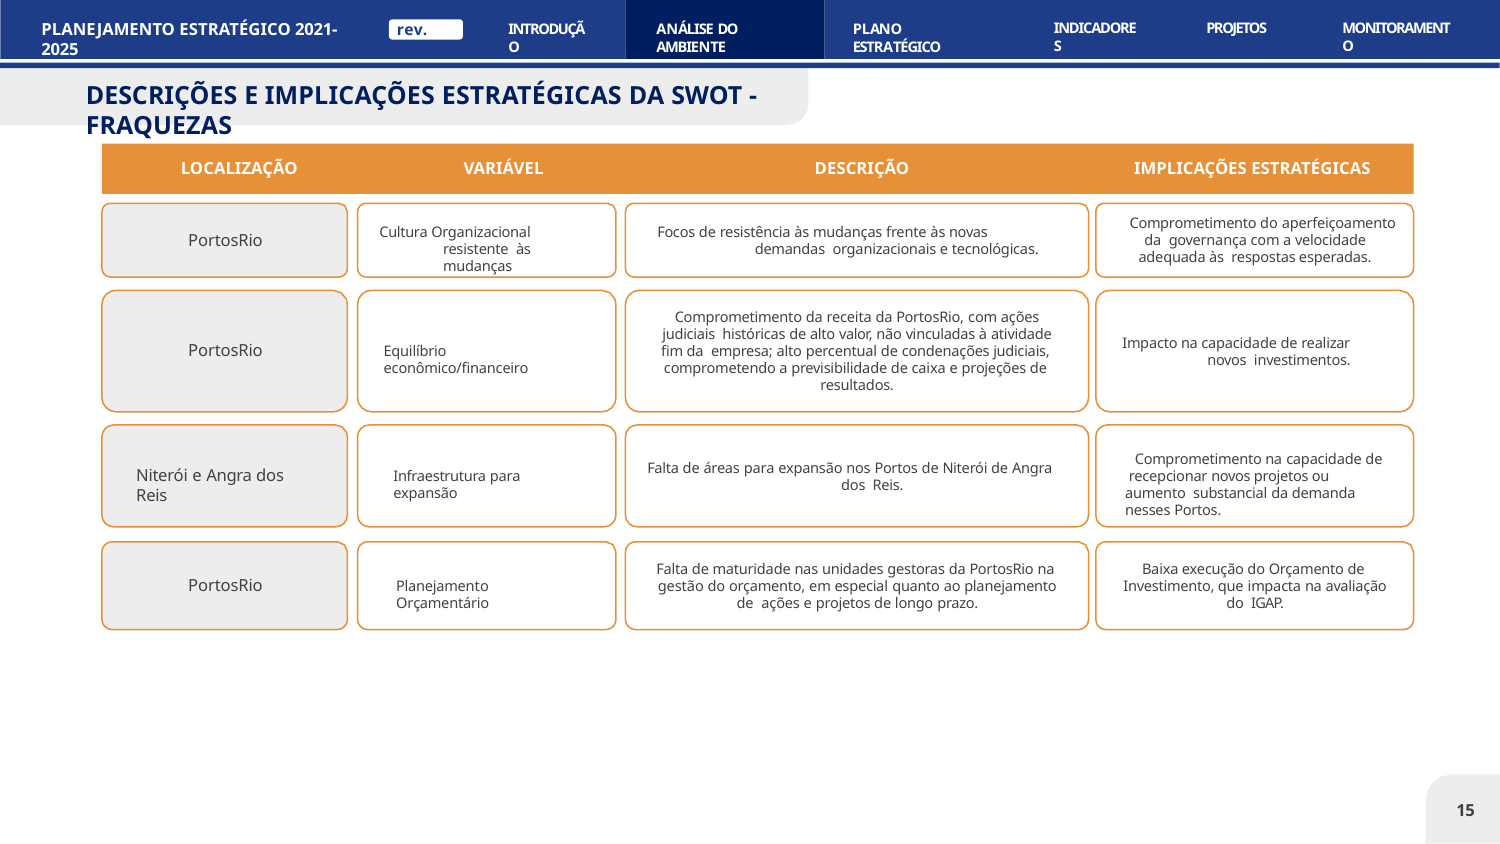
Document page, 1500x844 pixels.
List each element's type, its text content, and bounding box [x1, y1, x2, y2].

text_box PortosRio [186, 572, 264, 597]
text_box Niterói e Angra dos Reis [133, 463, 316, 488]
text_box [0, 0, 1500, 59]
text_box Falta de áreas para expansão nos Portos de Niterói de Angra dos Reis. [645, 456, 1069, 496]
text_box Focos de resistência às mudanças frente às novas demandas organizacionais e tecnológicas. [655, 220, 1058, 260]
text_box rev. 2022 [394, 17, 457, 41]
text_box [103, 426, 346, 526]
text_box PROJETOS [1204, 16, 1272, 39]
text_box [103, 292, 346, 411]
text_box Falta de maturidade nas unidades gestoras da PortosRio na gestão do orçamento, em especial quanto ao planejamento de ações e projetos de longo prazo. [653, 557, 1061, 614]
text_box MONITORAMENTO [1340, 16, 1453, 39]
text_box DESCRIÇÕES E IMPLICAÇÕES ESTRATÉGICAS DA SWOT - FRAQUEZAS [83, 77, 790, 112]
text_box Infraestrutura para expansão [391, 464, 583, 487]
text_box PortosRio [186, 338, 264, 363]
text_box PortosRio [186, 227, 264, 252]
text_box Planejamento Orçamentário [394, 574, 580, 597]
text_box Comprometimento do aperfeiçoamento da governança com a velocidade adequada às respostas esperadas. [1112, 211, 1397, 268]
text_box Equilíbrio econômico/ﬁnanceiro [381, 339, 592, 362]
text_box PLANO ESTRATÉGICO [850, 17, 982, 40]
text_box PLANEJAMENTO ESTRATÉGICO 2021-2025 [39, 16, 374, 41]
text_box [1425, 774, 1500, 844]
text_box Baixa execução do Orçamento de Investimento, que impacta na avaliação do IGAP. [1114, 557, 1395, 614]
text_box 11 [1450, 799, 1480, 823]
text_box ANÁLISE DO AMBIENTE [654, 17, 796, 40]
text_box Impacto na capacidade de realizar novos investimentos. [1120, 331, 1389, 371]
text_box LOCALIZAÇÃO VARIÁVEL DESCRIÇÃO IMPLICAÇÕES ESTRATÉGICAS [101, 143, 1414, 194]
text_box Cultura Organizacional resistente às mudanças [377, 220, 596, 260]
text_box [103, 543, 346, 628]
text_box [138, 119, 147, 126]
text_box [0, 62, 1500, 126]
text_box INDICADORES [1051, 16, 1137, 39]
text_box Comprometimento na capacidade de recepcionar novos projetos ou aumento substancial da demanda nesses Portos. [1123, 447, 1386, 504]
text_box Comprometimento da receita da PortosRio, com ações judiciais históricas de alto valor, não vinculadas à atividade ﬁm da empresa; alto percentual de condenações judiciais, comprometendo a previsibilidade de caixa e projeções de resultados. [648, 305, 1065, 396]
text_box INTRODUÇÃO [506, 17, 589, 40]
text_box [103, 205, 346, 276]
